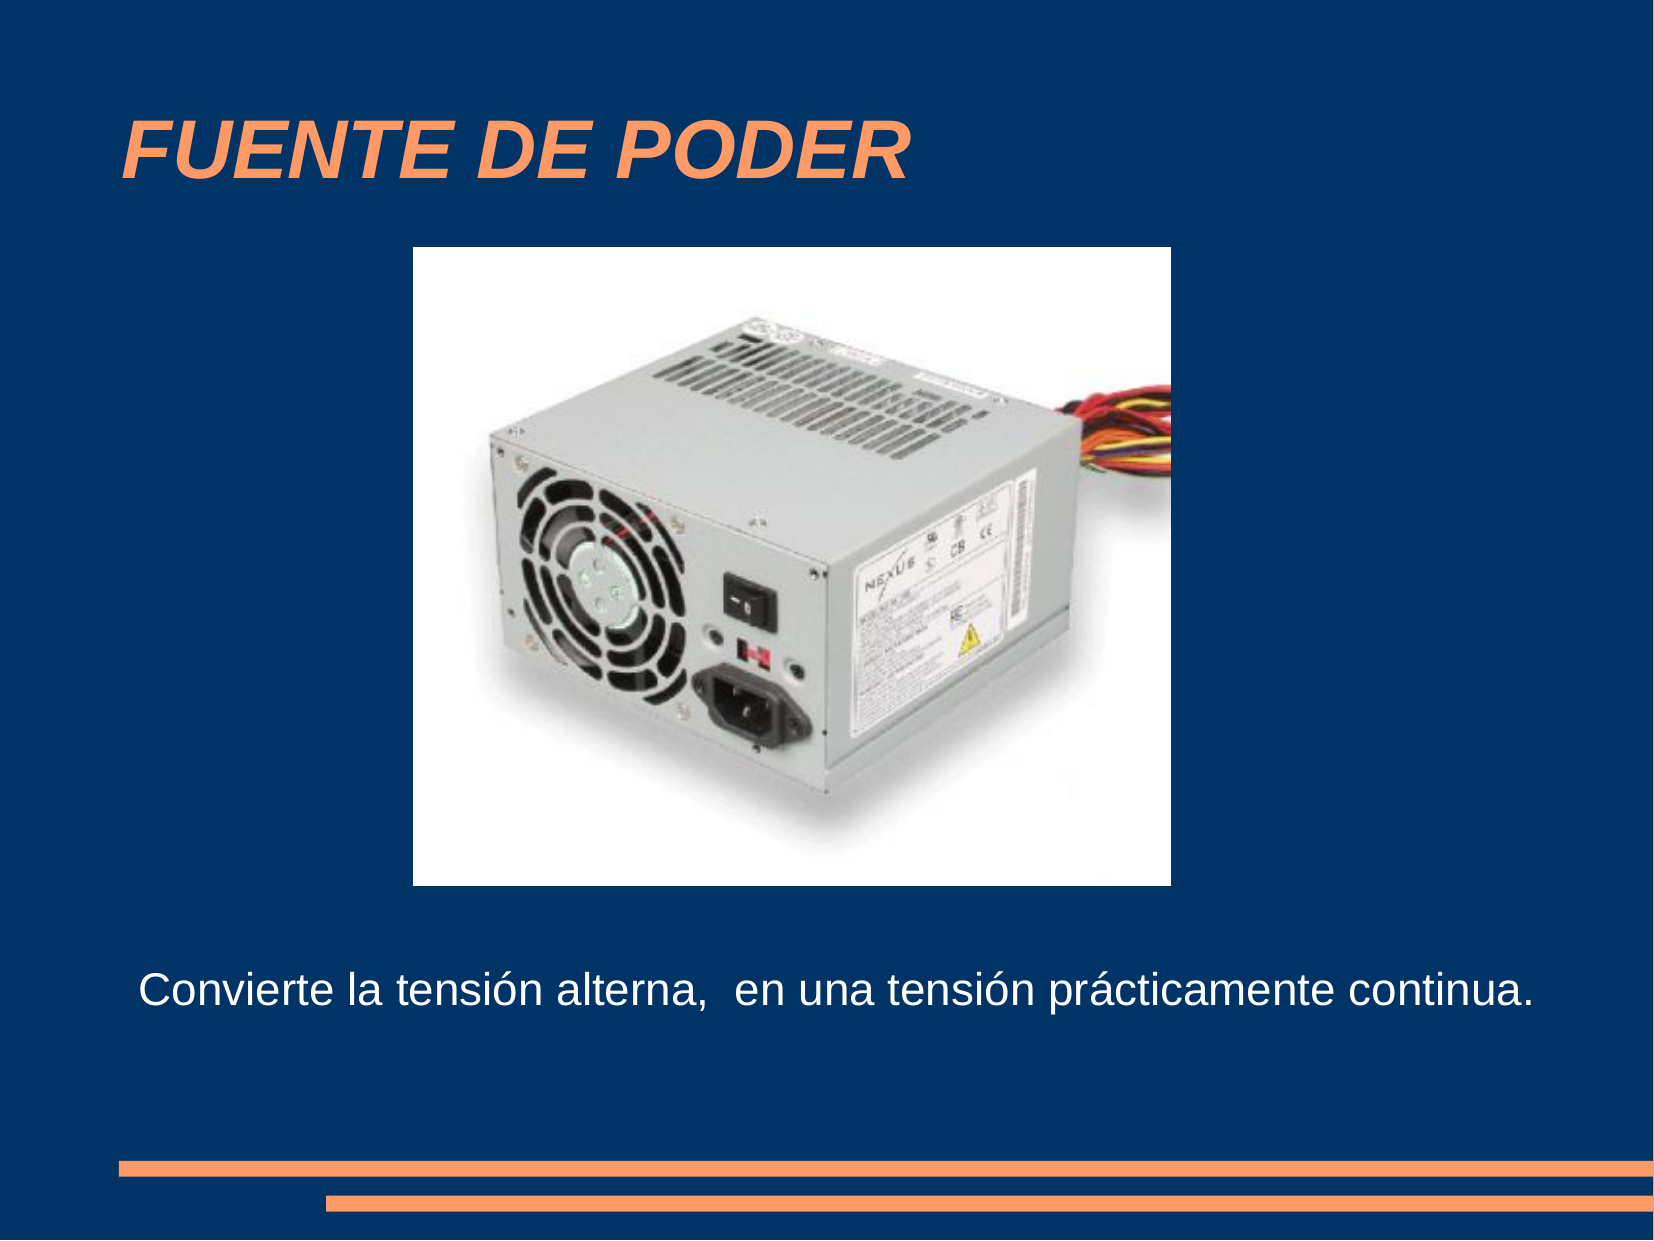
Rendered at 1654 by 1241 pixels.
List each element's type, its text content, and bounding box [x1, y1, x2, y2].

text_box Convierte la tensión alterna, en una tensión prácticamente continua. [124, 956, 1552, 1029]
picture [413, 247, 1171, 886]
title FUENTE DE PODER [121, 46, 1534, 254]
